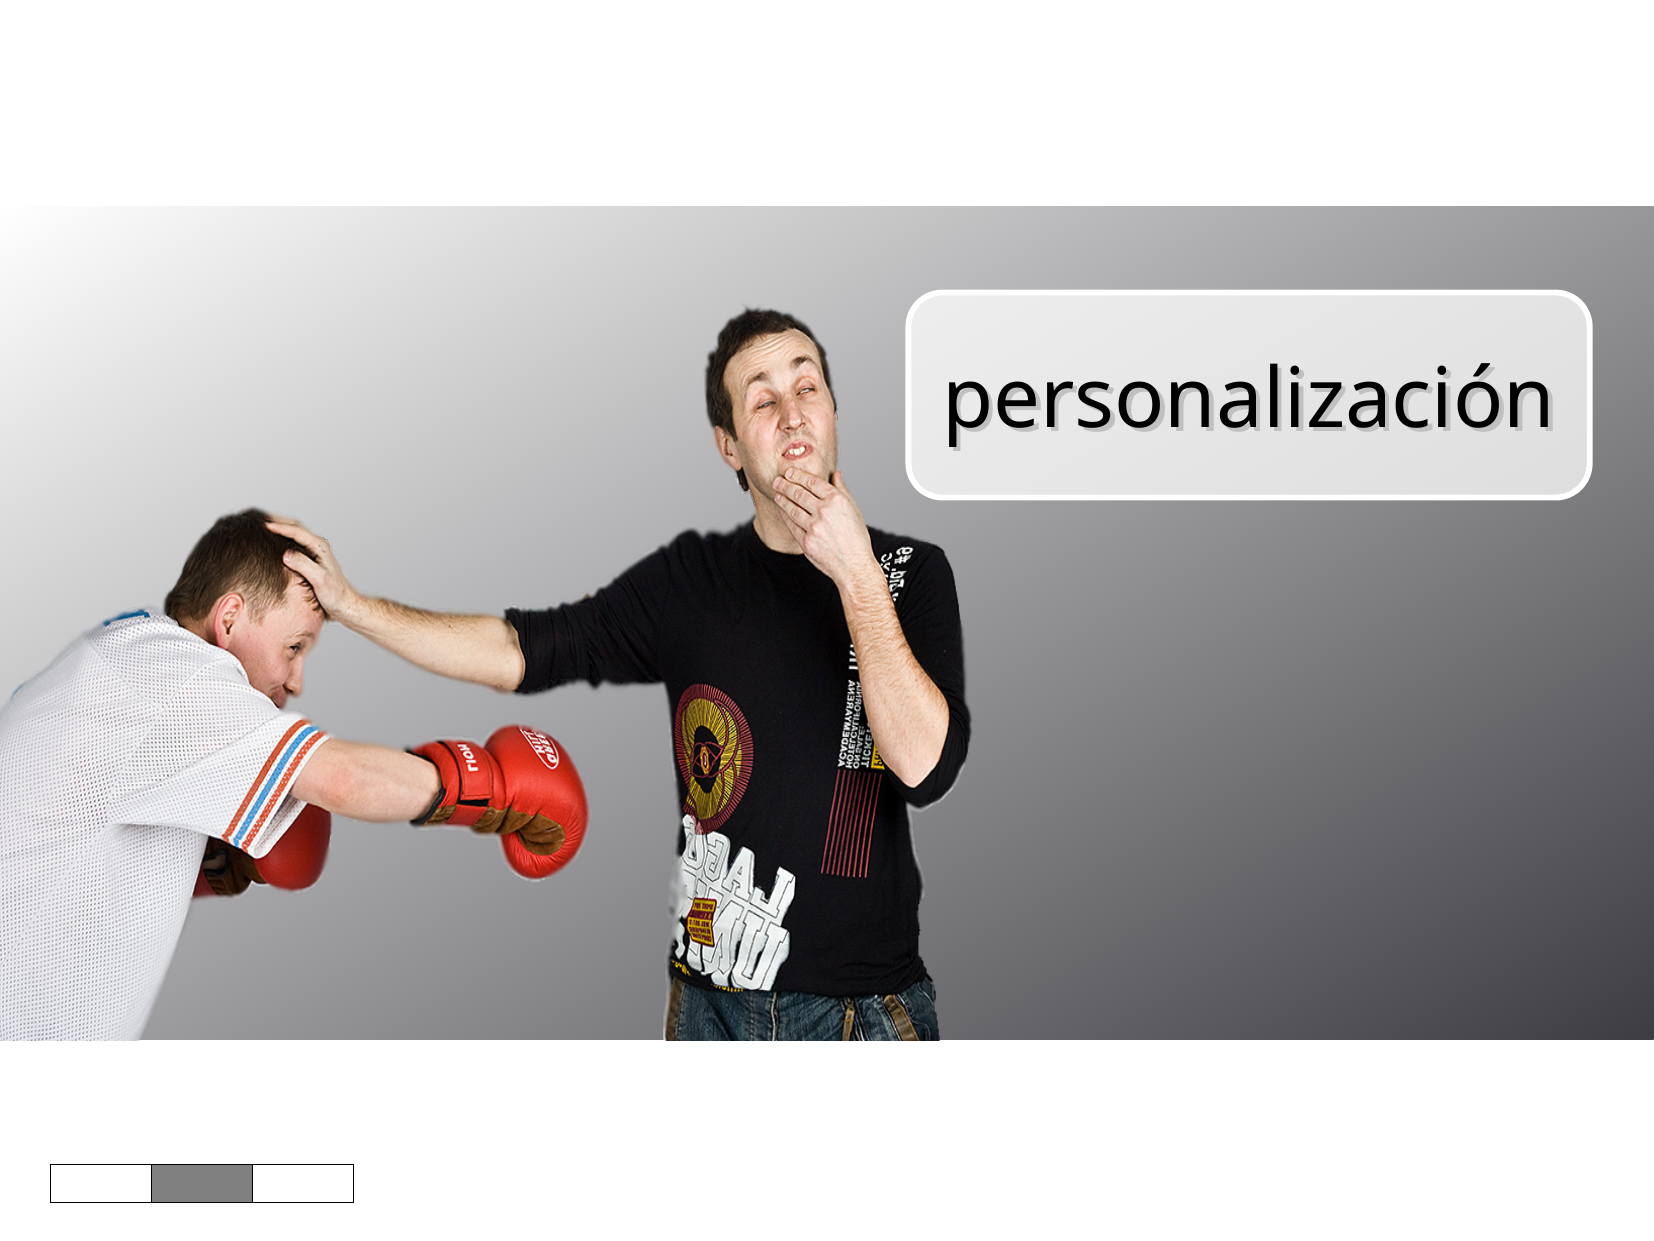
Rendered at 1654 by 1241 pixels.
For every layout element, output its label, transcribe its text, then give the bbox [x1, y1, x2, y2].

text_box personalización [908, 292, 1590, 498]
text_box [50, 1164, 354, 1203]
picture [0, 301, 973, 1041]
